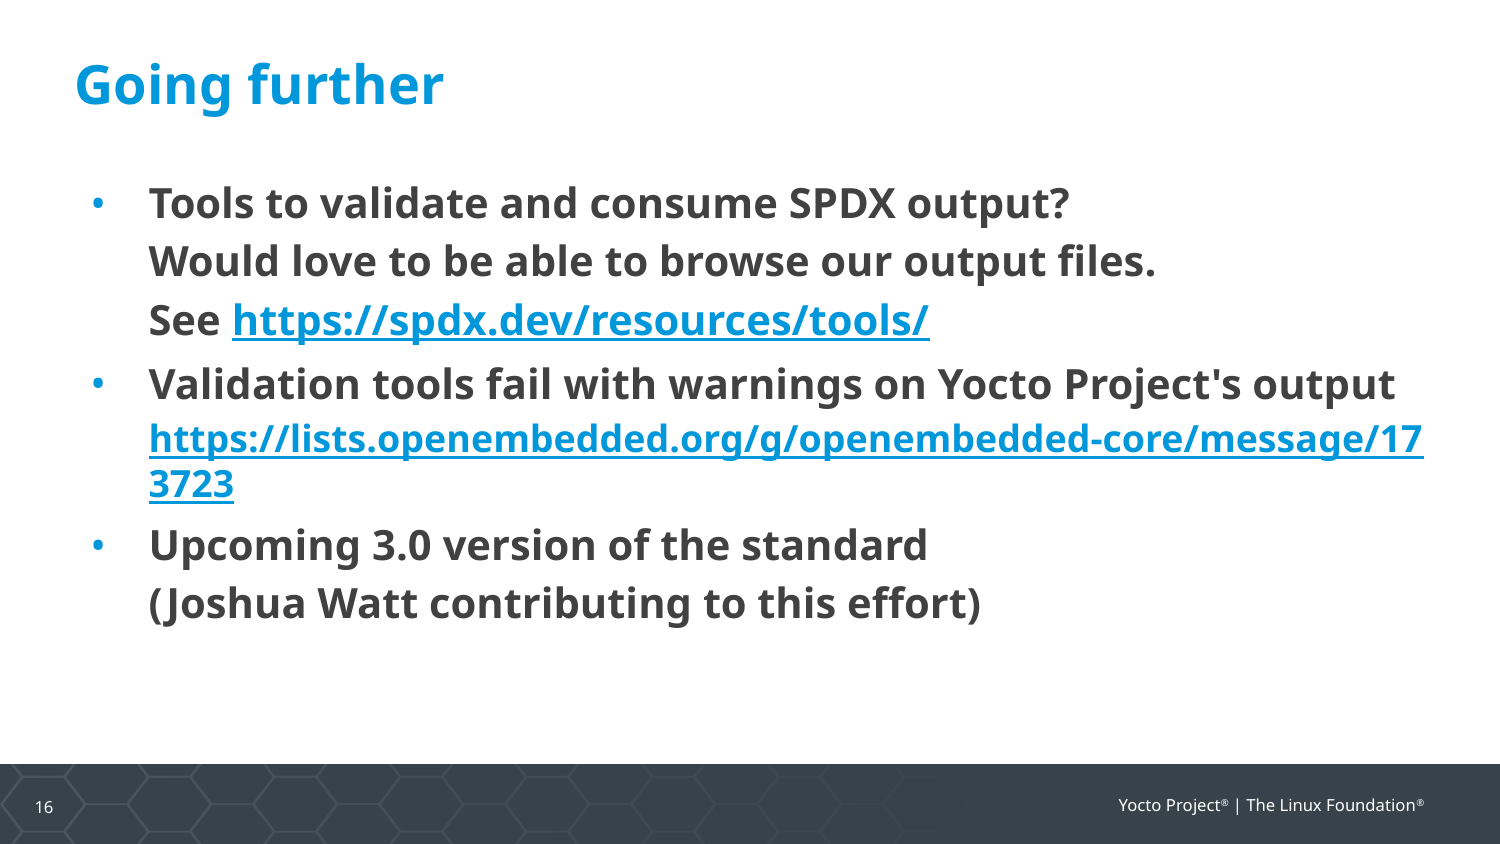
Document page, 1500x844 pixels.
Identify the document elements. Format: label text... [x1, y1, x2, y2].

title Going further [74, 50, 1425, 160]
picture [0, 0, 1500, 844]
list Tools to validate and consume SPDX output? Would love to be able to browse our output files. See https://spdx.dev/resources/tools/ Validation tools fail with warnings on Yocto Project's output https://lists.openembedded.org/g/openembedded-core/message/173723 Upcoming 3.0 version of the standard (Joshua Watt contributing to this effort) [73, 169, 1425, 728]
